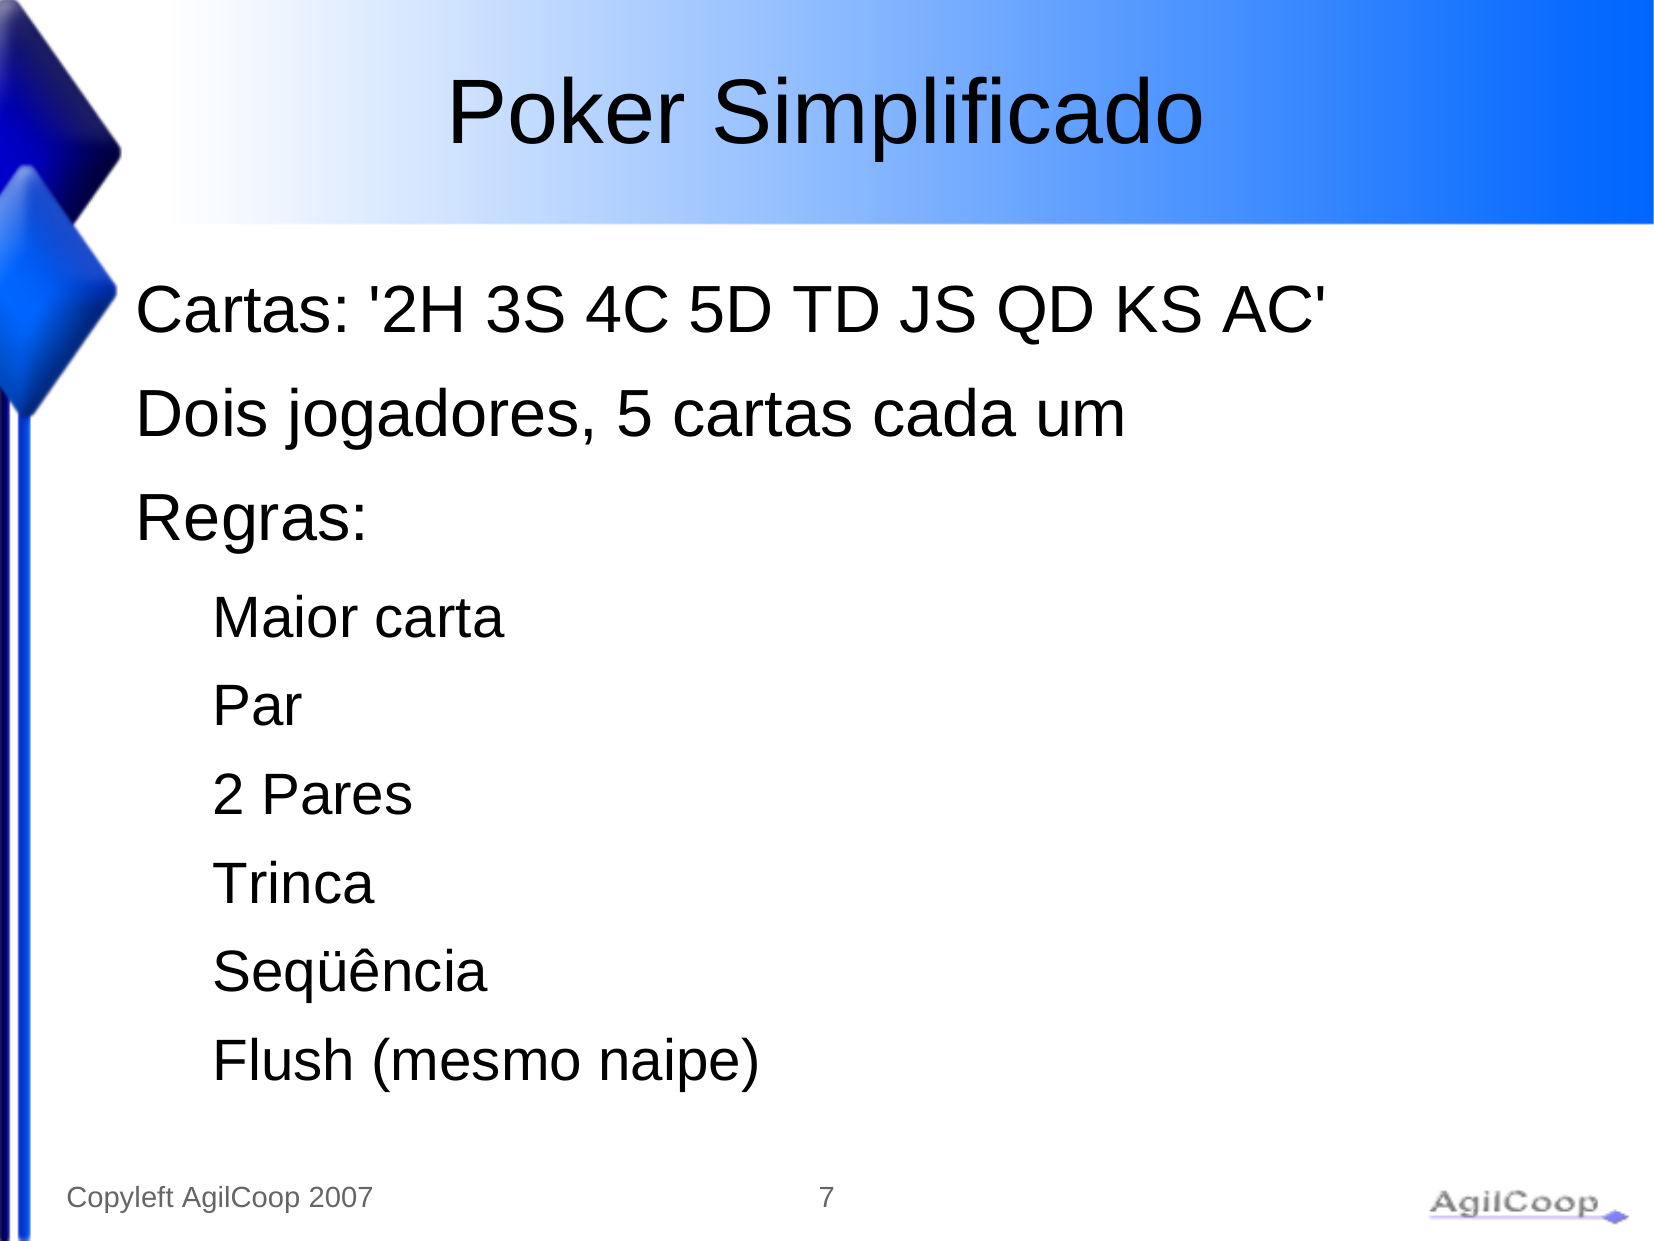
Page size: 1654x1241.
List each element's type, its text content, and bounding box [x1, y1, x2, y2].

title Poker Simplificado [82, 8, 1571, 216]
list Cartas: '2H 3S 4C 5D TD JS QD KS AC' Dois jogadores, 5 cartas cada um Regras: Maior carta Par 2 Pares Trinca Seqüência Flush (mesmo naipe) [118, 271, 1607, 1108]
picture [0, 0, 1654, 1241]
